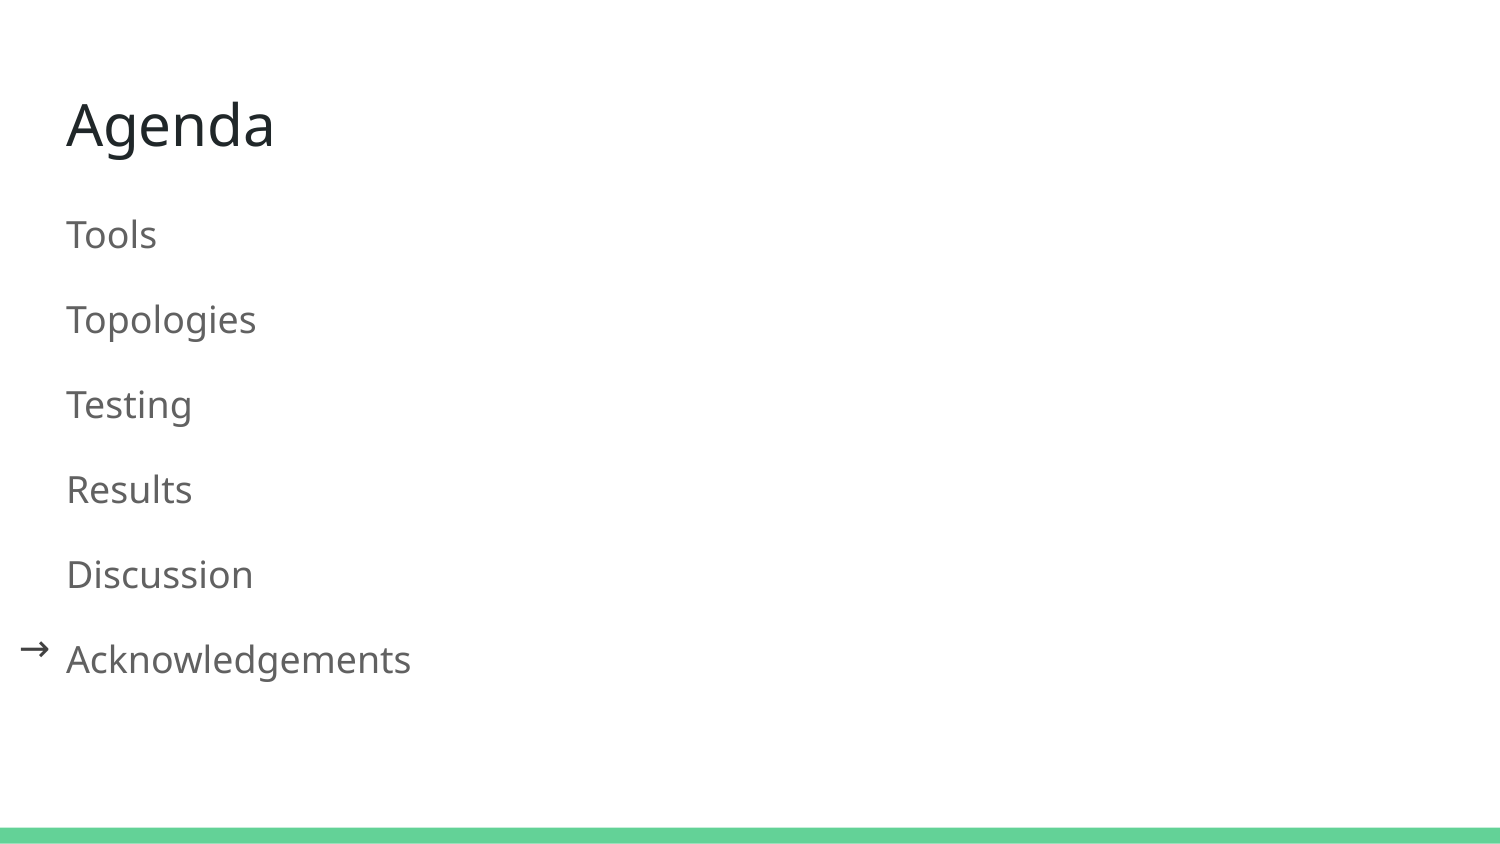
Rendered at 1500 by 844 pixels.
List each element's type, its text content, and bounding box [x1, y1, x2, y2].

title Agenda [51, 72, 1449, 167]
text_box → [0, 609, 66, 680]
list Tools Topologies Testing Results Discussion Acknowledgements [51, 189, 1449, 750]
